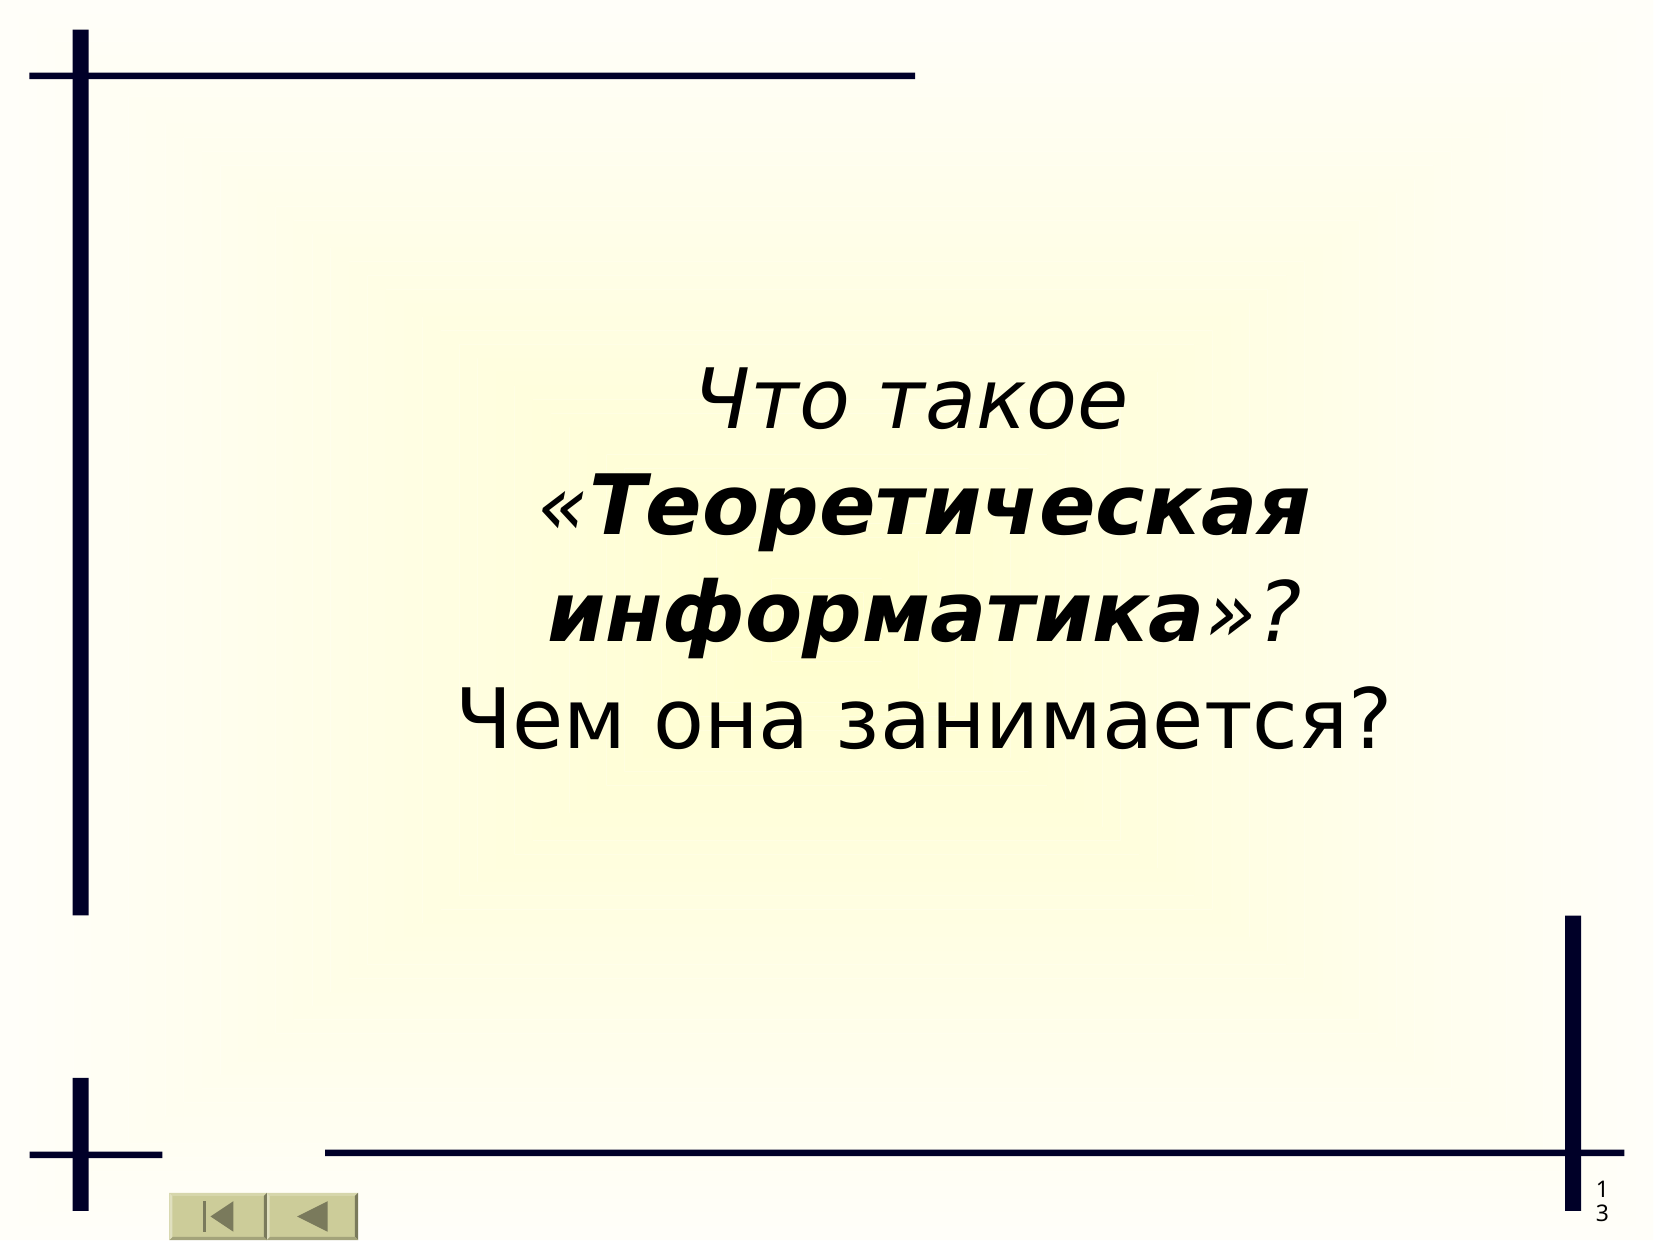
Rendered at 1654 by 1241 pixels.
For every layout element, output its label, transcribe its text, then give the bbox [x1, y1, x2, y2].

text_box Что такое «Теоретическая информатика»? Чем она занимается? [201, 333, 1648, 776]
text_box [170, 1192, 359, 1241]
